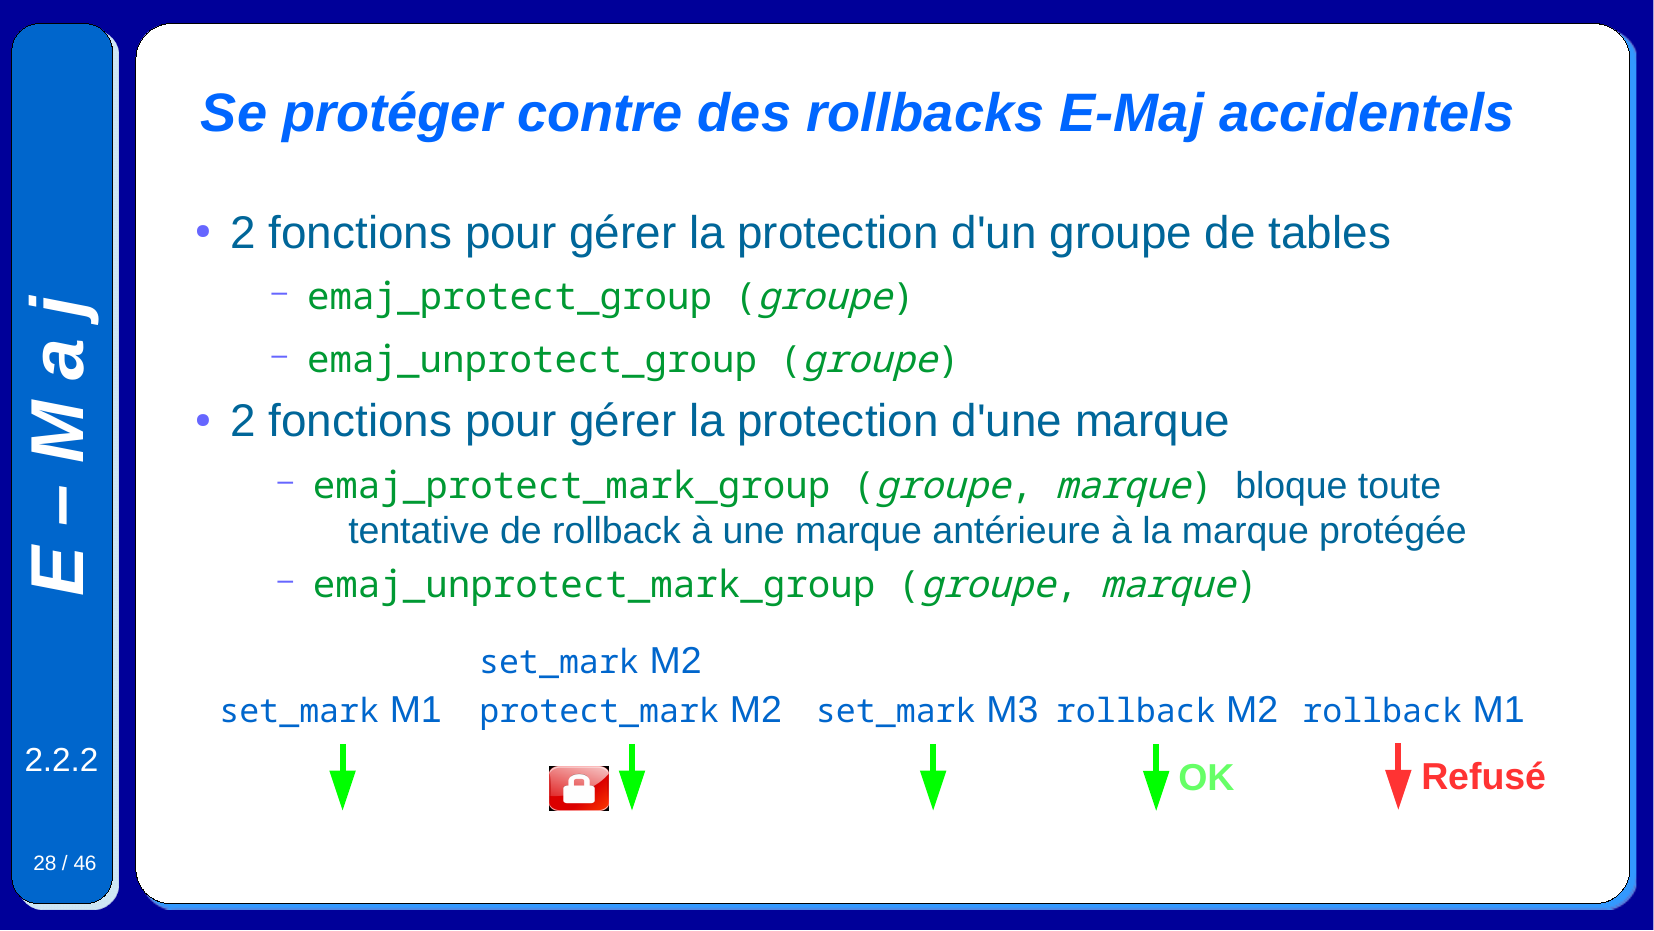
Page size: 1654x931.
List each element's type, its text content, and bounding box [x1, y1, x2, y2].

text_box set_mark M1 [204, 680, 461, 739]
text_box rollback M1 [1287, 680, 1540, 739]
text_box Refusé [1396, 748, 1571, 806]
text_box rollback M2 [1058, 680, 1287, 739]
text_box set_mark M3 [801, 680, 1058, 739]
title Se protéger contre des rollbacks E-Maj accidentels [200, 34, 1575, 191]
text_box protect_mark M2 [464, 680, 797, 739]
text_box OK [1163, 749, 1250, 806]
picture [549, 766, 609, 811]
text_box set_mark M2 [464, 630, 721, 680]
list 2 fonctions pour gérer la protection d'un groupe de tables emaj_protect_group (groupe) emaj_unprotect_group (groupe) 2 fonctions pour gérer la protection d'une marque emaj_protect_mark_group (groupe, marque) bloque toute tentative de rollback à une marque antérieure à la marque protégée emaj_unprotect_mark_group (groupe, marque) [177, 206, 1587, 591]
